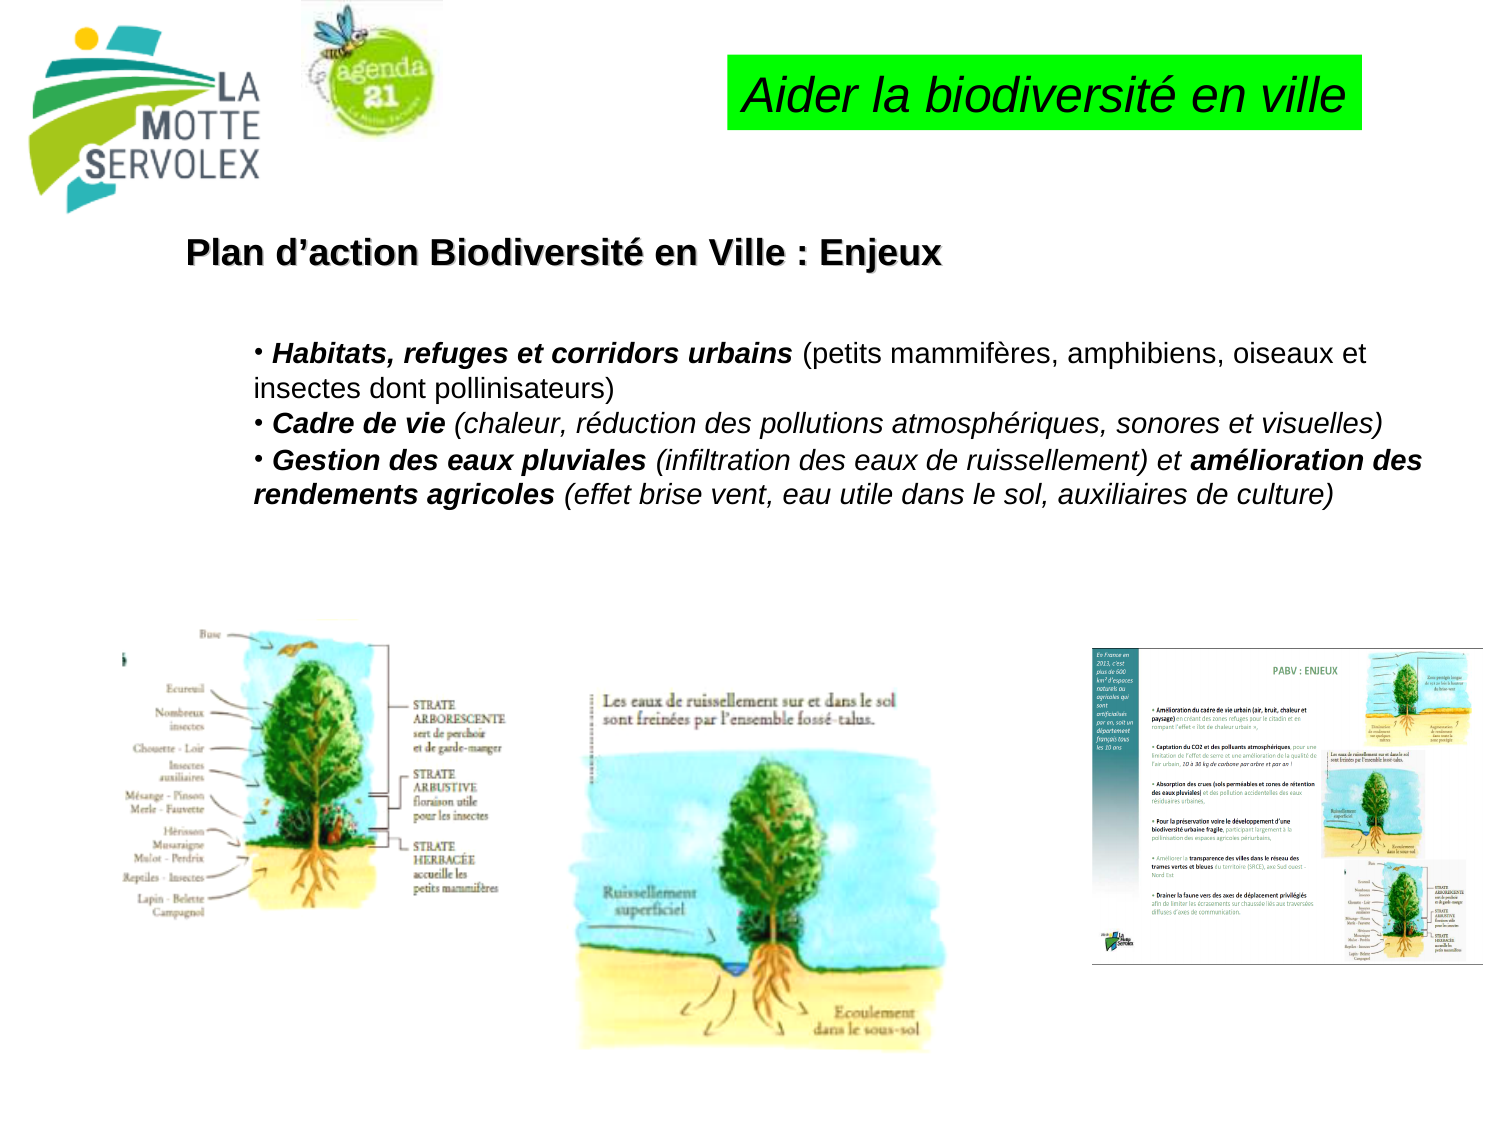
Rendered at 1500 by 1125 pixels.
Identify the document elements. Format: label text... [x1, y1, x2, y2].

text_box Habitats, refuges et corridors urbains (petits mammifères, amphibiens, oiseaux et insectes dont pollinisateurs) Cadre de vie (chaleur, réduction des pollutions atmosphériques, sonores et visuelles) Gestion des eaux pluviales (infiltration des eaux de ruissellement) et amélioration des rendements agricoles (effet brise vent, eau utile dans le sol, auxiliaires de culture) [238, 326, 1471, 519]
picture [301, 0, 443, 142]
picture [11, 8, 278, 232]
text_box Plan d’action Biodiversité en Ville : Enjeux [170, 219, 958, 281]
text_box Aider la biodiversité en ville [727, 54, 1362, 131]
picture [118, 0, 1500, 1125]
